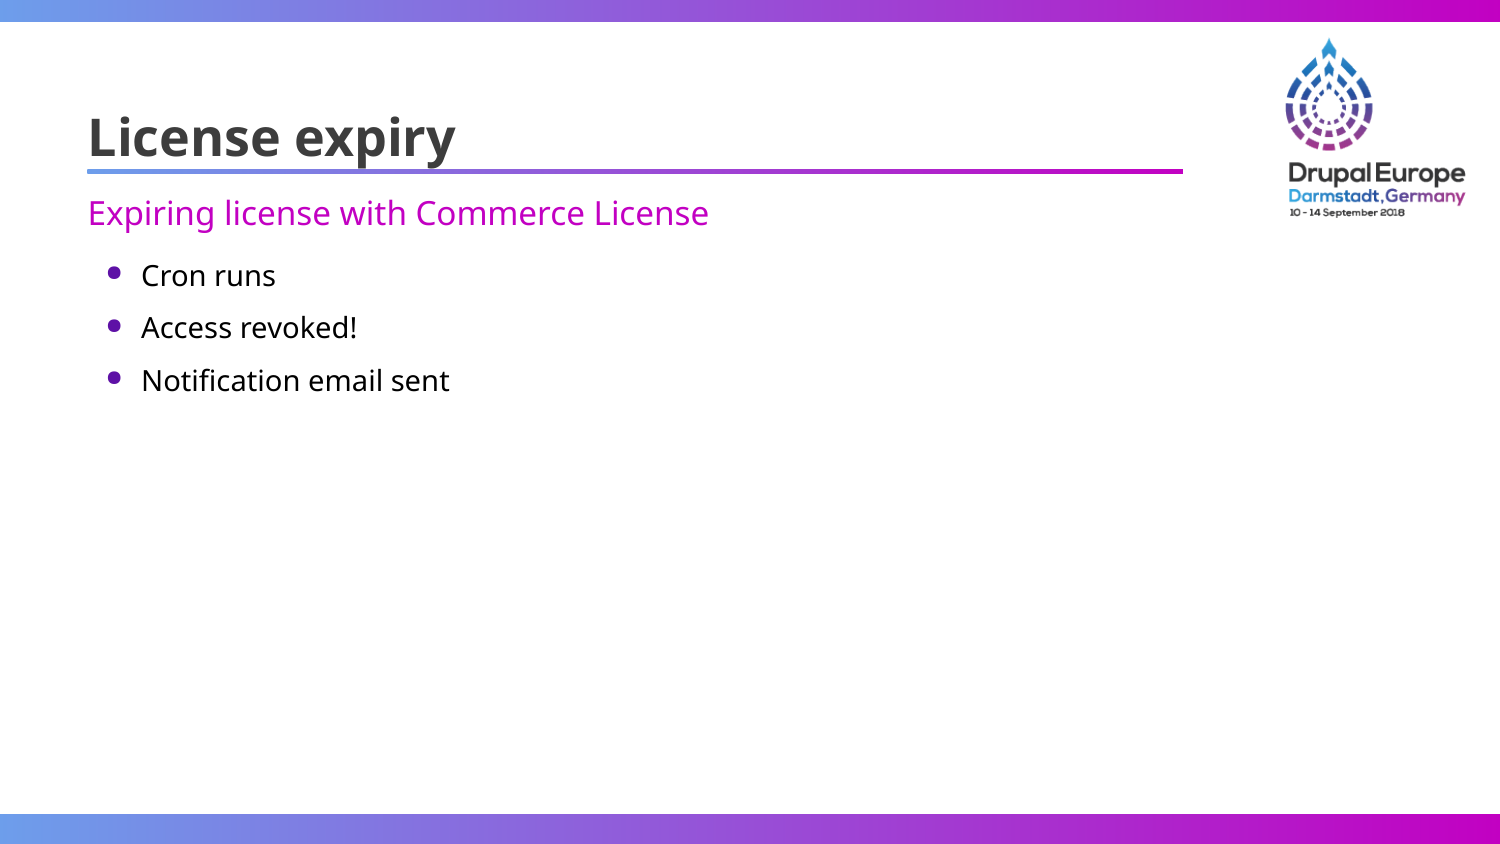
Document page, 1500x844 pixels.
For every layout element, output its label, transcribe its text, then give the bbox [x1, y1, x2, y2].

text_box Cron runs Access revoked! Notification email sent [90, 224, 883, 682]
text_box Expiring license with Commerce License [72, 171, 865, 224]
text_box [0, 814, 1500, 844]
text_box [964, 169, 1183, 174]
picture [1285, 37, 1466, 219]
text_box [0, 0, 1500, 22]
text_box License expiry [72, 89, 964, 176]
